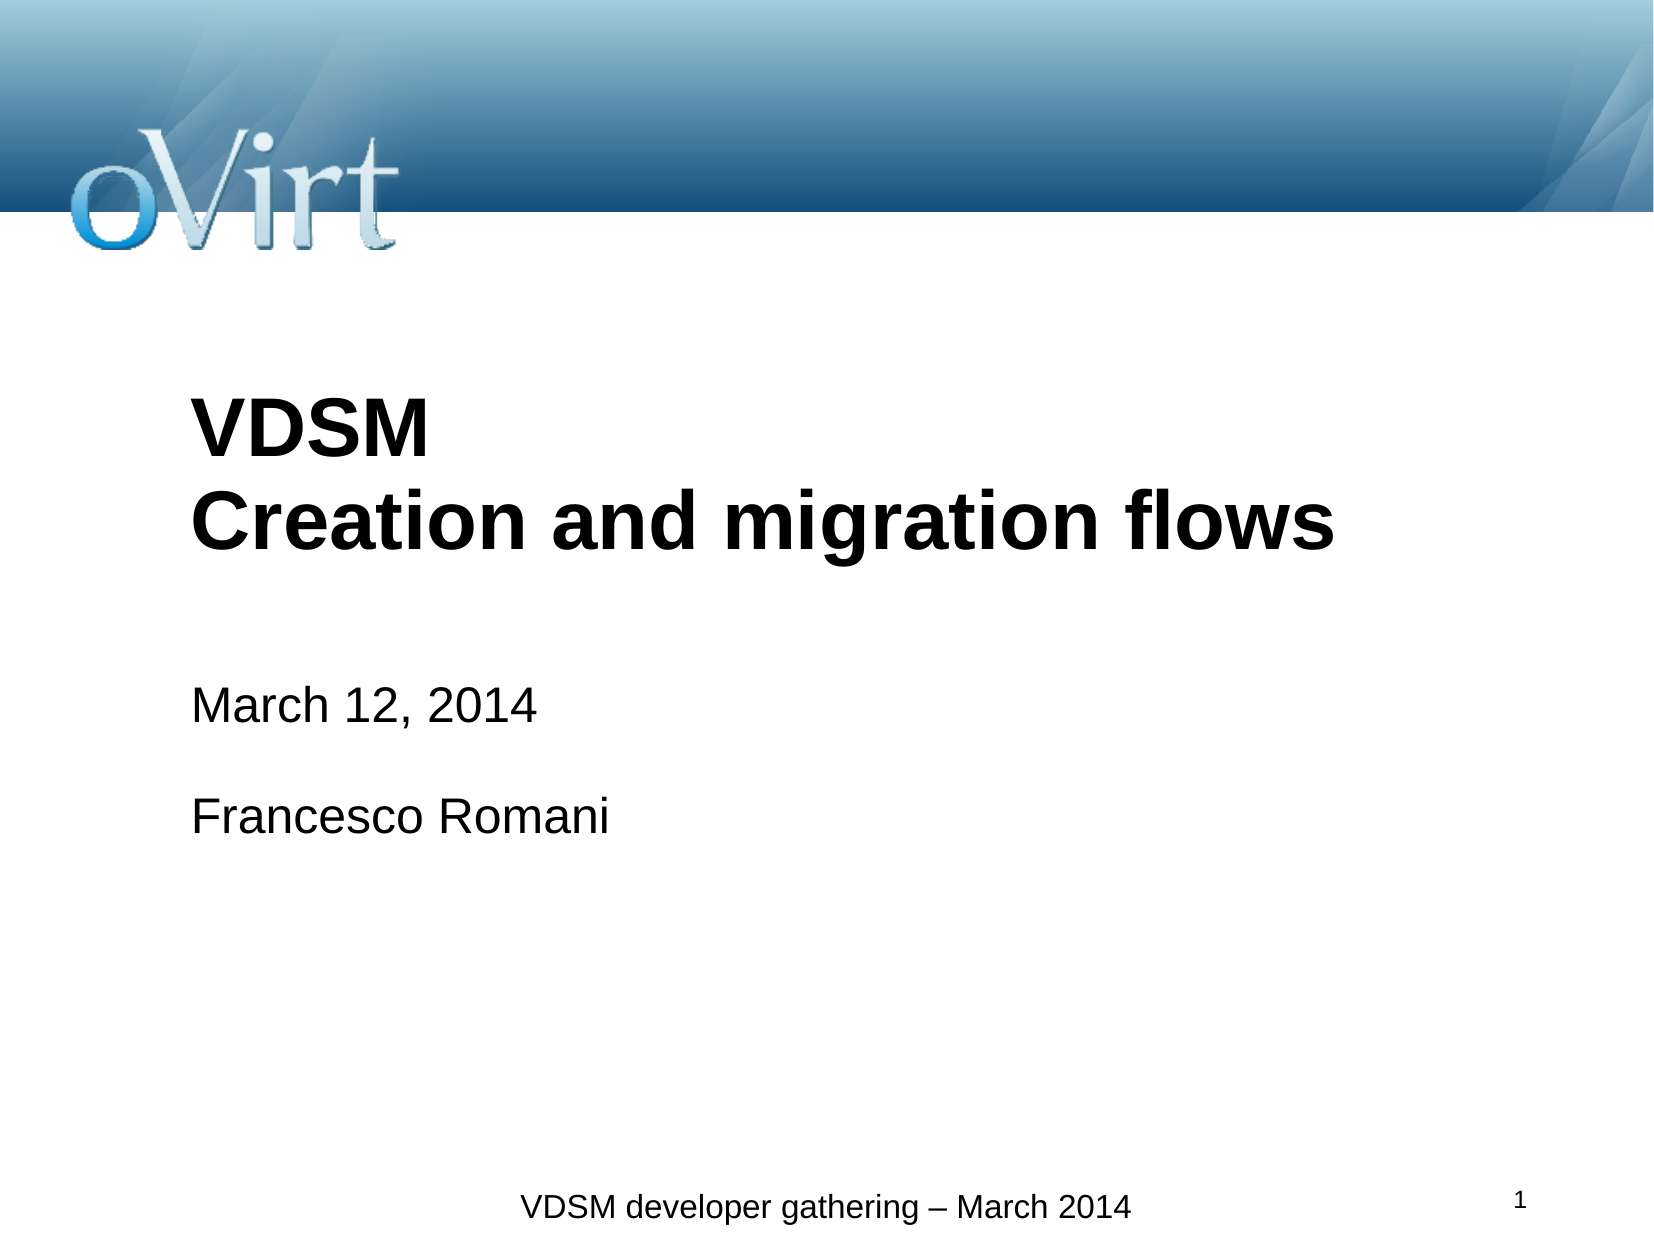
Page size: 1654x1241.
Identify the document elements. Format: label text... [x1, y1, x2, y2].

text_box March 12, 2014 Francesco Romani [176, 669, 1549, 852]
picture [0, 0, 1654, 250]
text_box VDSM Creation and migration flows [175, 374, 1549, 576]
